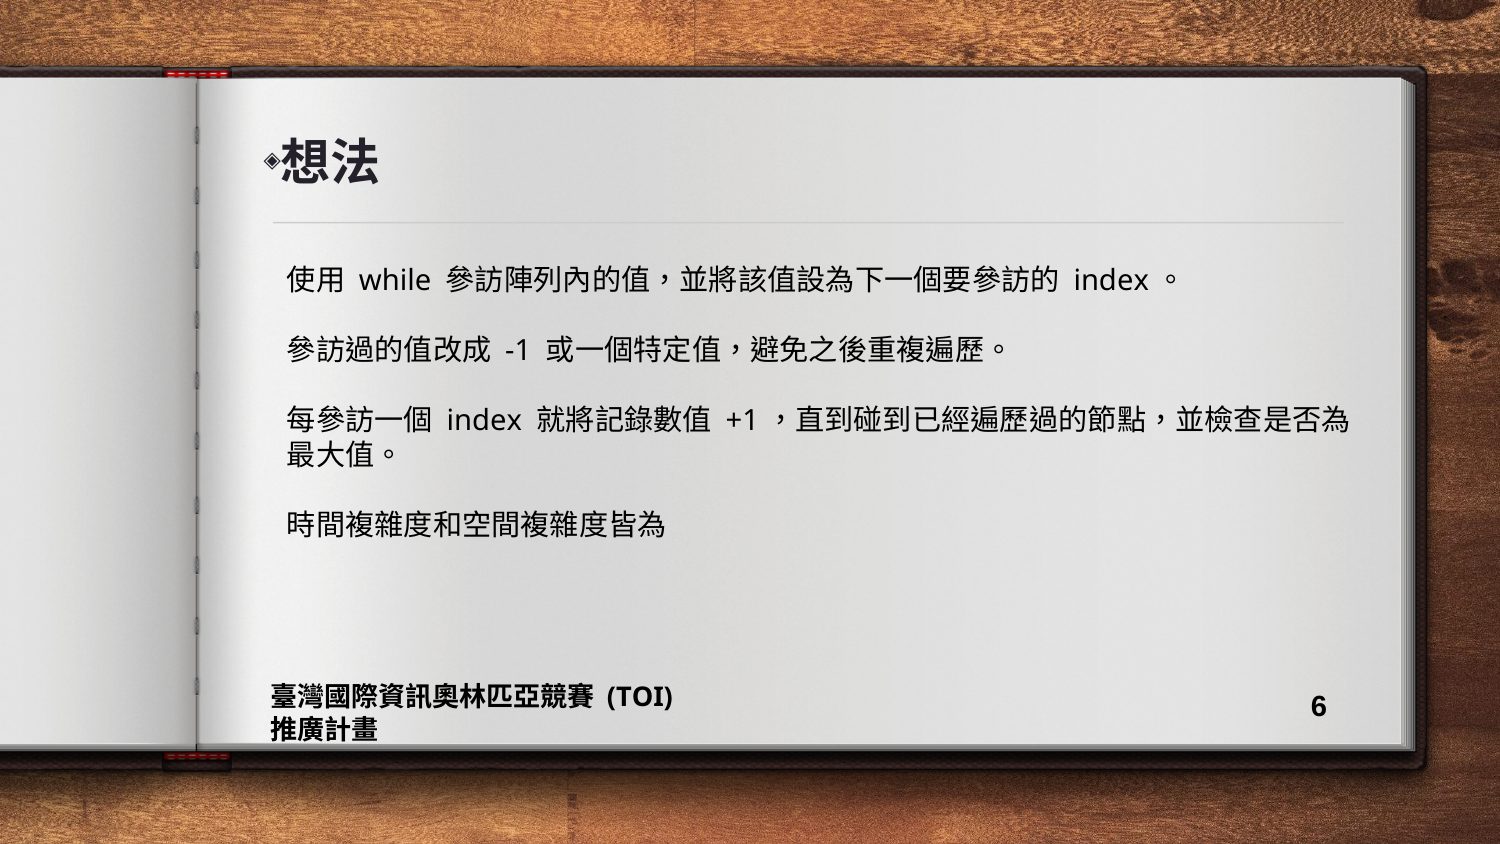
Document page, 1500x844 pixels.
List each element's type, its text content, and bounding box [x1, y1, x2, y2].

text_box 使用 while 參訪陣列內的值，並將該值設為下一個要參訪的 index。 參訪過的值改成 -1 或一個特定值，避免之後重複遍歷。 每參訪一個 index 就將記錄數值 +1，直到碰到已經遍歷過的節點，並檢查是否為最大值。 時間複雜度和空間複雜度皆為 [271, 253, 1369, 552]
text_box 6 [1295, 672, 1386, 737]
text_box 想法 [248, 115, 1190, 205]
